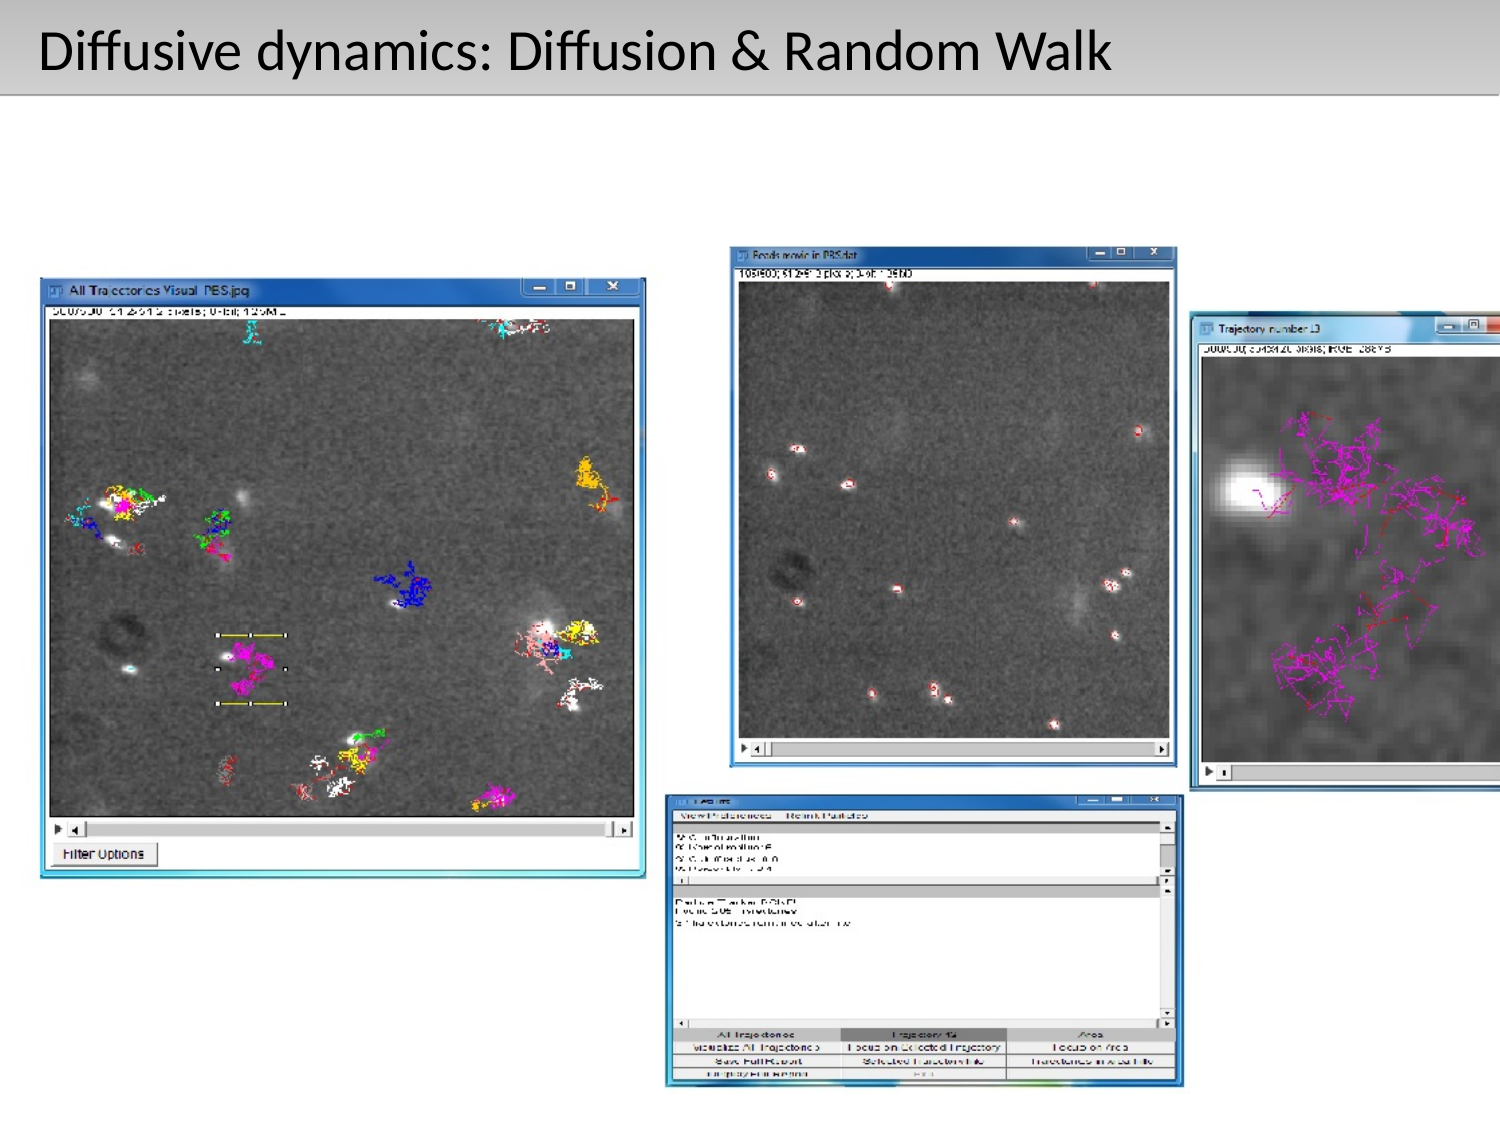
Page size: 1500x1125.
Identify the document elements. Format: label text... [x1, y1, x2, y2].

picture [0, 224, 1500, 1094]
title Diffusive dynamics: Diffusion & Random Walk [23, 0, 1477, 94]
